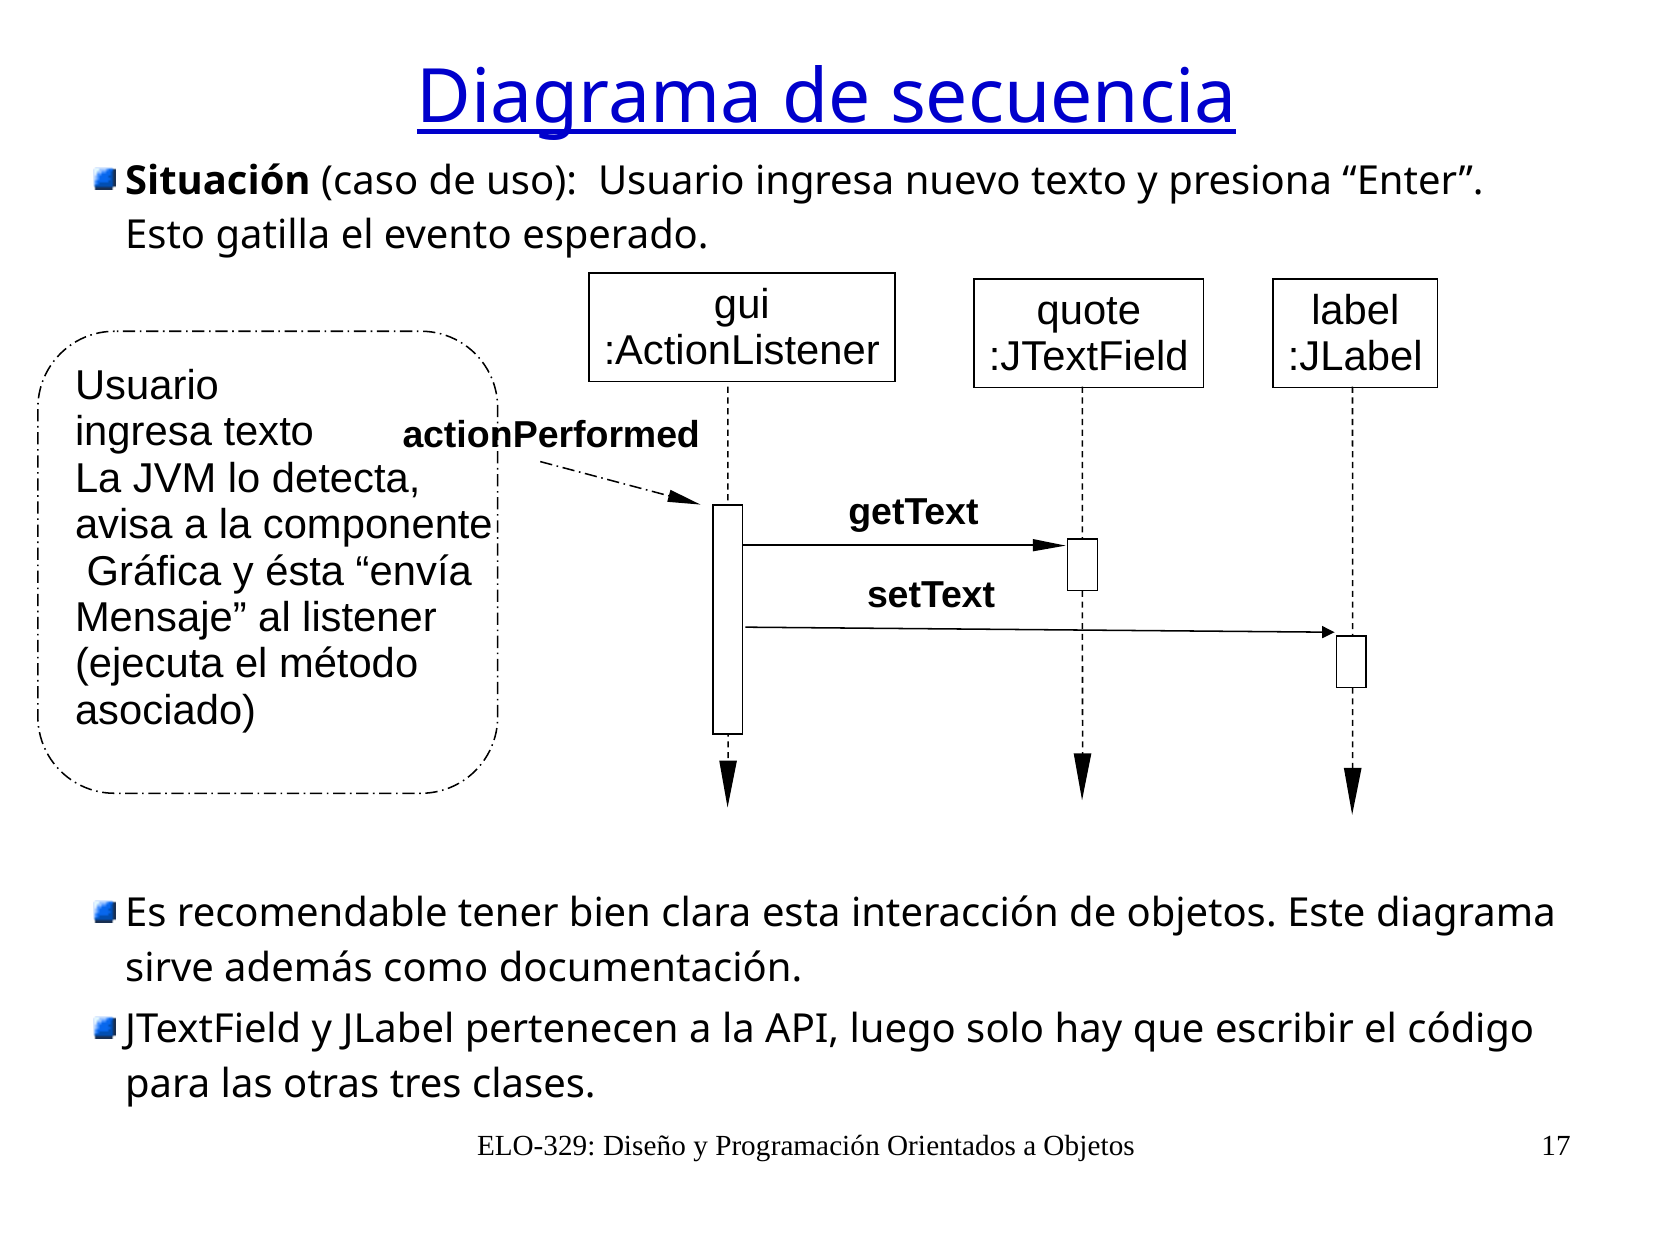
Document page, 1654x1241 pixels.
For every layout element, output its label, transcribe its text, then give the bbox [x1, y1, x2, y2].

text_box quote :JTextField [974, 278, 1204, 388]
list Situación (caso de uso): Usuario ingresa nuevo texto y presiona “Enter”. Esto gatilla el evento esperado. Es recomendable tener bien clara esta interacción de objetos. Este diagrama sirve además como documentación. JTextField y JLabel pertenecen a la API, luego solo hay que escribir el código para las otras tres clases. [82, 151, 1571, 1115]
text_box label :JLabel [1273, 278, 1438, 388]
text_box [713, 504, 743, 734]
text_box setText [852, 565, 1011, 624]
text_box [1336, 636, 1367, 688]
text_box [1067, 538, 1098, 591]
text_box Usuario ingresa texto La JVM lo detecta, avisa a la componente Gráfica y ésta “envía Mensaje” al listener (ejecuta el método asociado) [37, 331, 498, 794]
title Diagrama de secuencia [82, 43, 1571, 145]
text_box getText [833, 482, 994, 541]
text_box gui :ActionListener [588, 272, 895, 382]
text_box actionPerformed [387, 406, 716, 464]
